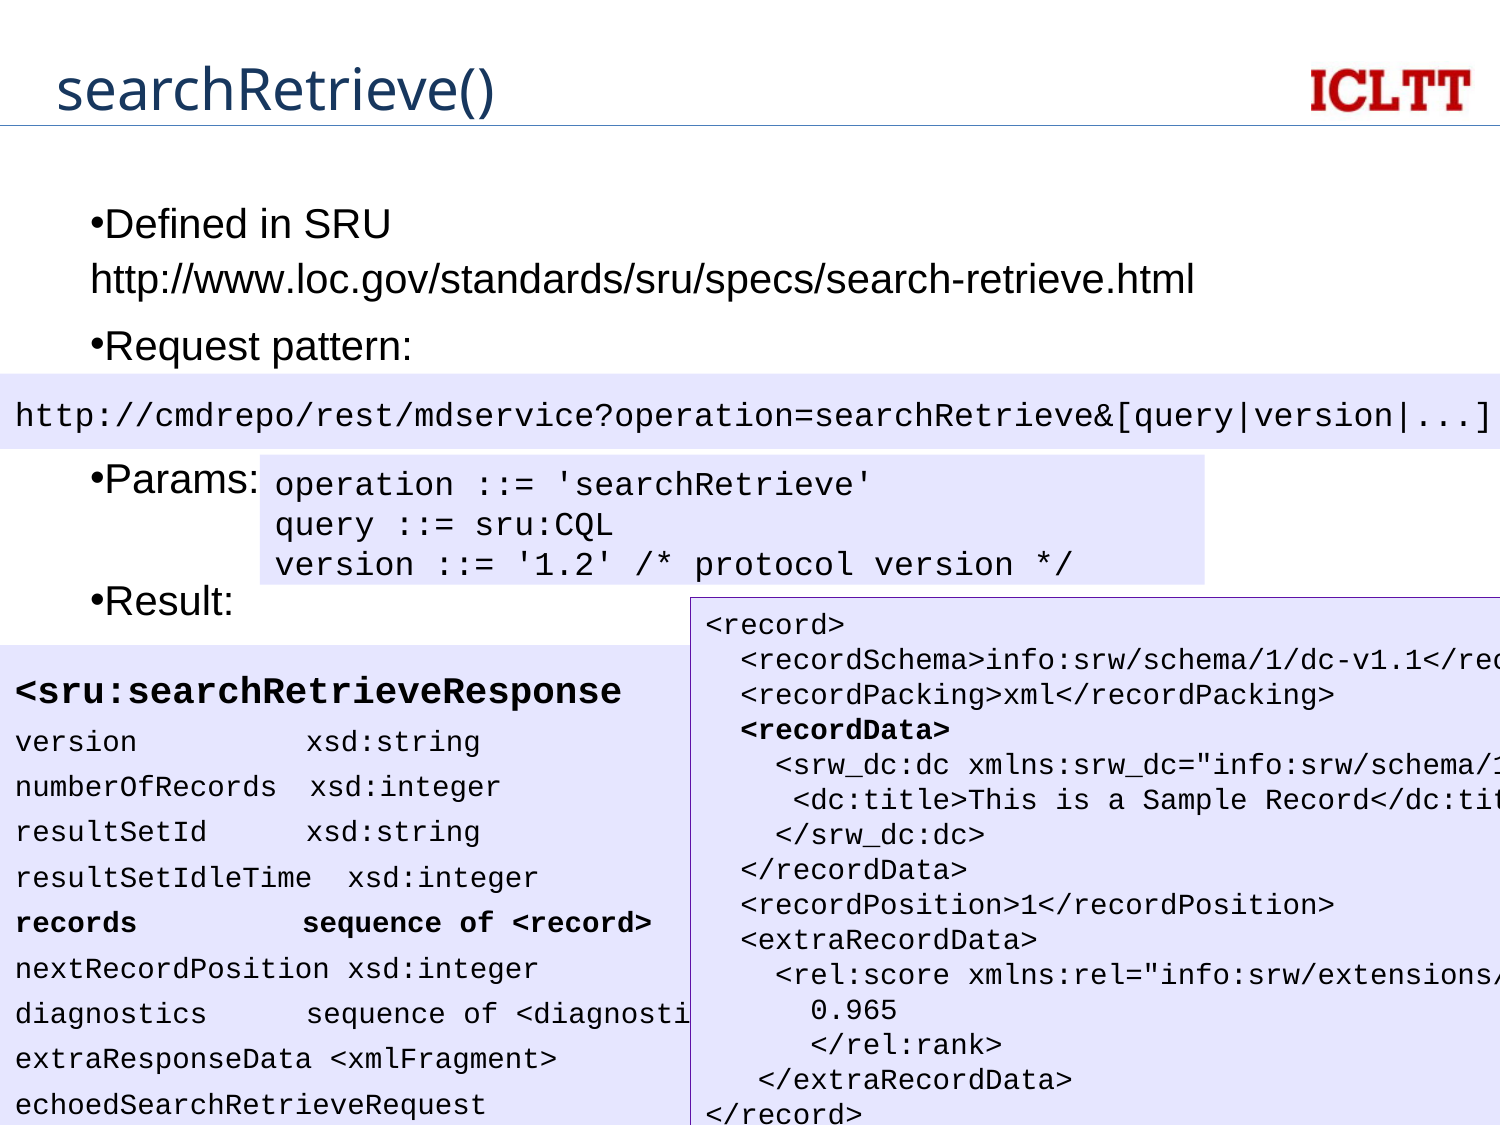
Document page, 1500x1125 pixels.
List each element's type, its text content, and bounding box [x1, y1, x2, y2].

text_box operation ::= 'searchRetrieve' query ::= sru:CQL version ::= '1.2' /* protocol version */ [259, 454, 1205, 585]
title searchRetrieve() [41, 45, 1426, 126]
picture [1426, 61, 1475, 121]
list Defined in SRU http://www.loc.gov/standards/sru/specs/search-retrieve.html Request pattern: Params: Result: [75, 449, 1426, 645]
text_box <sru:searchRetrieveResponse version xsd:string numberOfRecords xsd:integer resultSetId xsd:string resultSetIdleTime xsd:integer records sequence of <record> nextRecordPosition xsd:integer diagnostics sequence of <diagnostic> extraResponseData <xmlFragment> echoedSearchRetrieveRequest [0, 645, 690, 1125]
list Defined in SRU http://www.loc.gov/standards/sru/specs/search-retrieve.html Request pattern: Params: Result: [75, 184, 1426, 373]
text_box <record> <recordSchema>info:srw/schema/1/dc-v1.1</recordSchema> <recordPacking>xml</recordPacking> <recordData> <srw_dc:dc xmlns:srw_dc="info:srw/schema/1/dc-v1.1"> <dc:title>This is a Sample Record</dc:title> </srw_dc:dc> </recordData> <recordPosition>1</recordPosition> <extraRecordData> <rel:score xmlns:rel="info:srw/extensions/2/rel-1.0"> 0.965 </rel:rank> </extraRecordData> </record> [690, 597, 1500, 1125]
text_box http://cmdrepo/rest/mdservice?operation=searchRetrieve&[query|version|...] [0, 373, 1500, 449]
